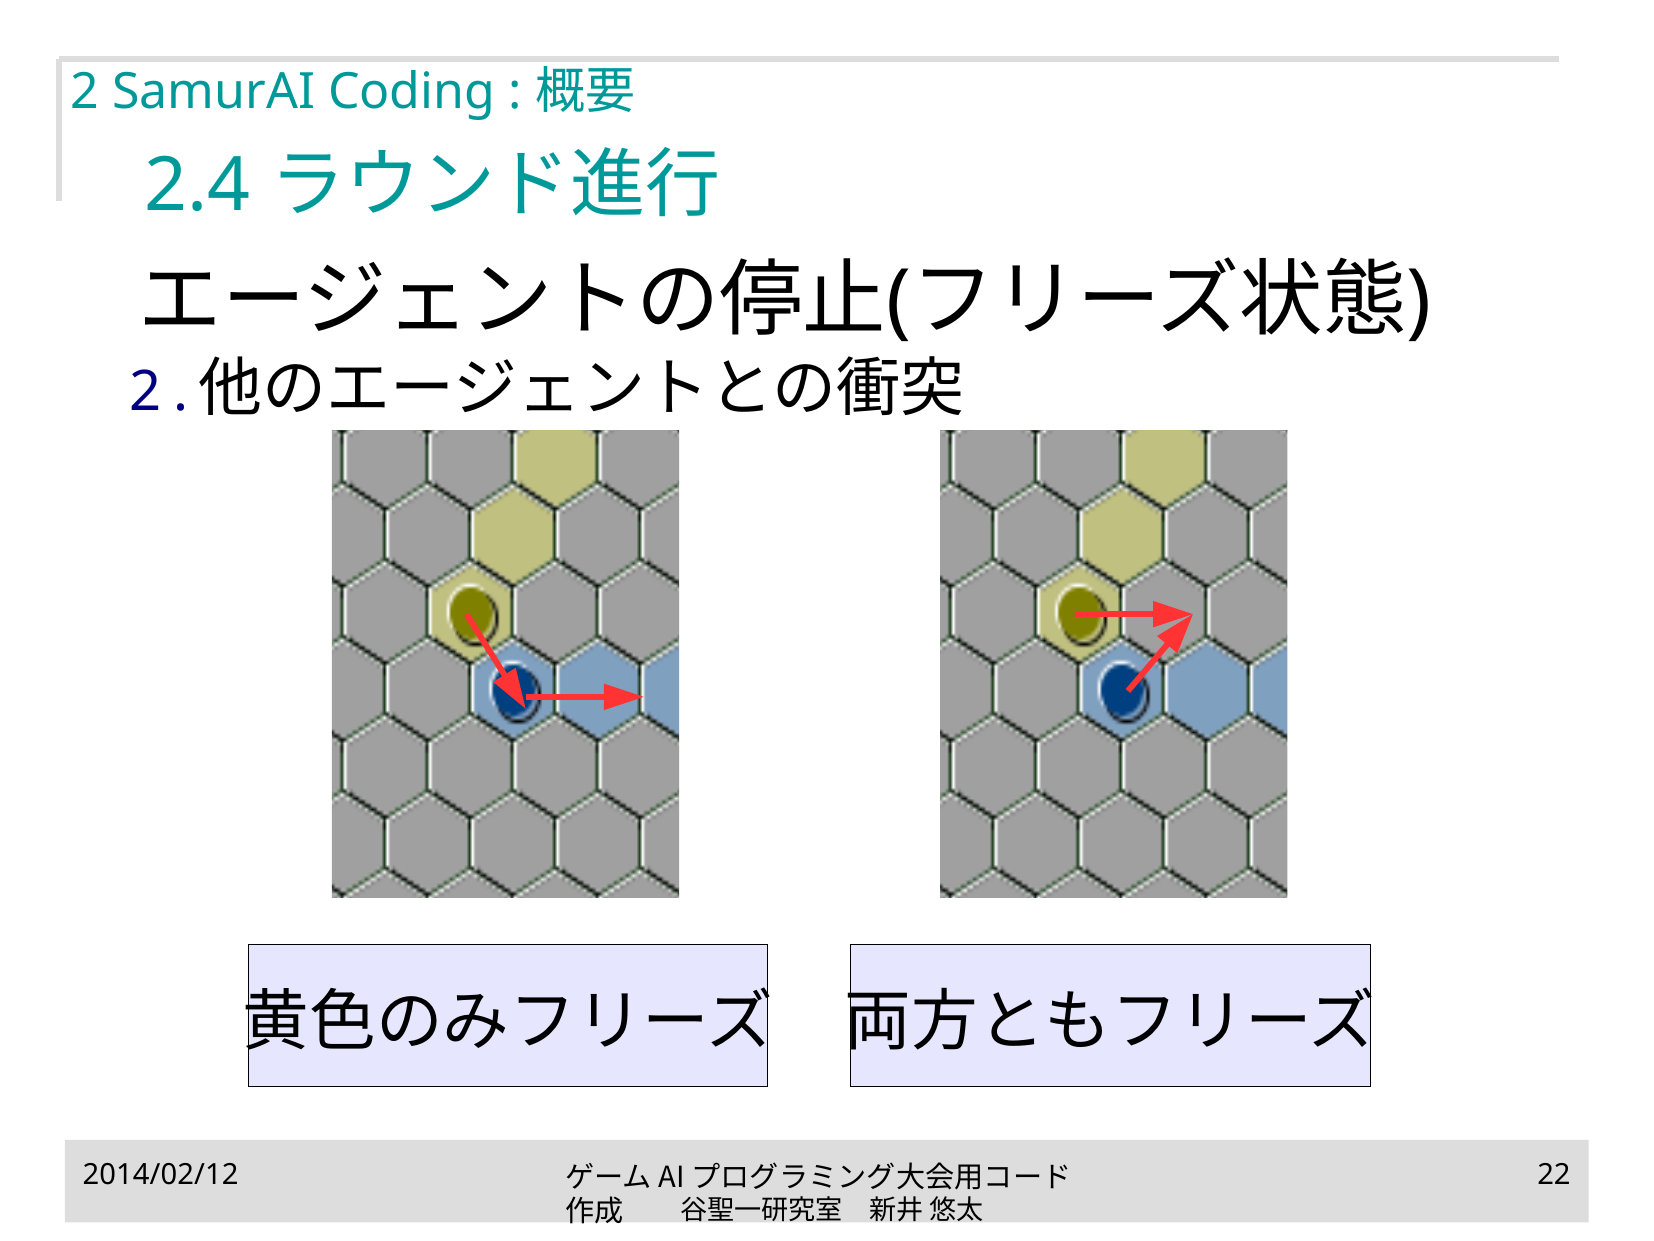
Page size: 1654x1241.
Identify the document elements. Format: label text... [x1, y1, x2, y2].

list 他のエージェントとの衝突 [129, 336, 981, 431]
picture [331, 430, 680, 898]
text_box 黄色のみフリーズ [248, 944, 768, 1087]
text_box 両方ともフリーズ [850, 944, 1371, 1087]
text_box エージェントの停止(フリーズ状態) [124, 224, 1530, 325]
picture [940, 430, 1288, 898]
title 2 SamurAI Coding : 概要 2.4 ラウンド進行 [70, 79, 1560, 205]
